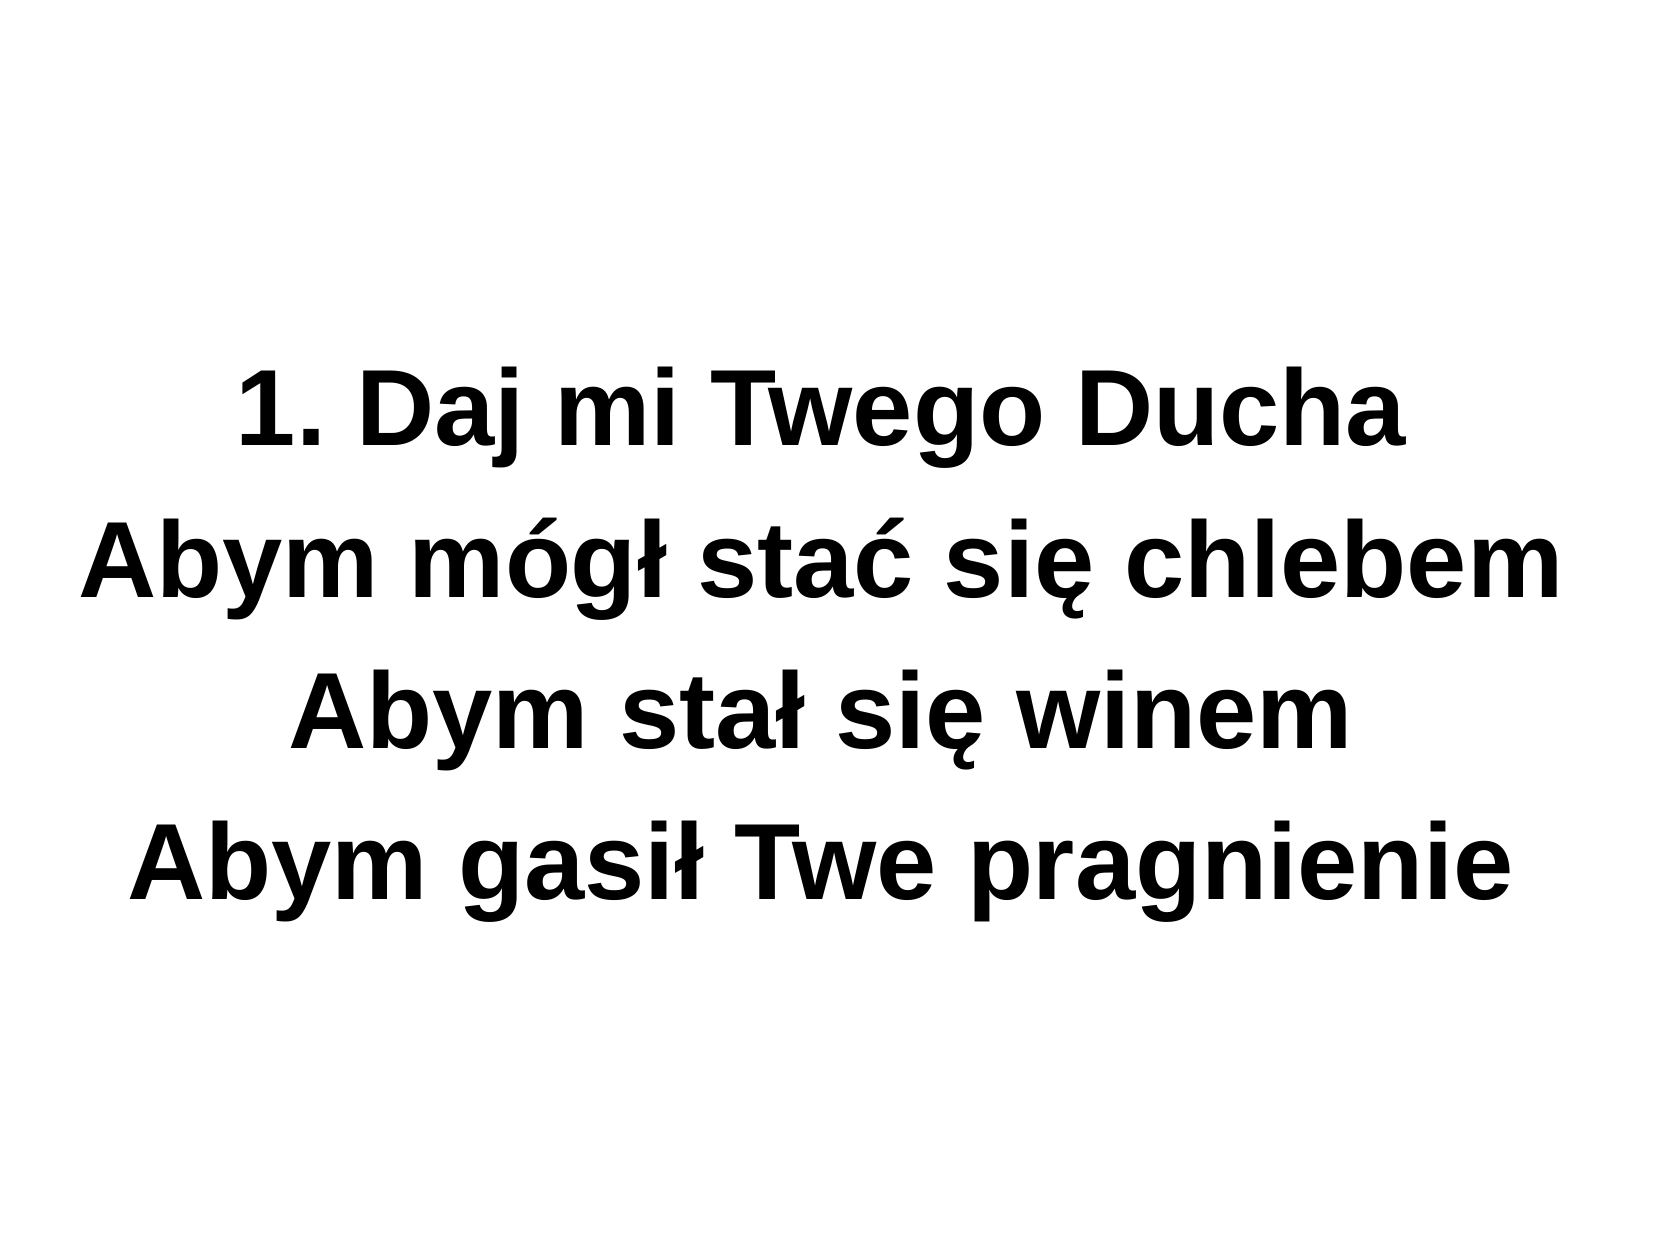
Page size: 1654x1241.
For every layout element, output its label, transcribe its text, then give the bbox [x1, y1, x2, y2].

subtitle 1. Daj mi Twego Ducha Abym mógł stać się chlebem Abym stał się winem Abym gasił Twe pragnienie [0, 0, 1642, 1241]
